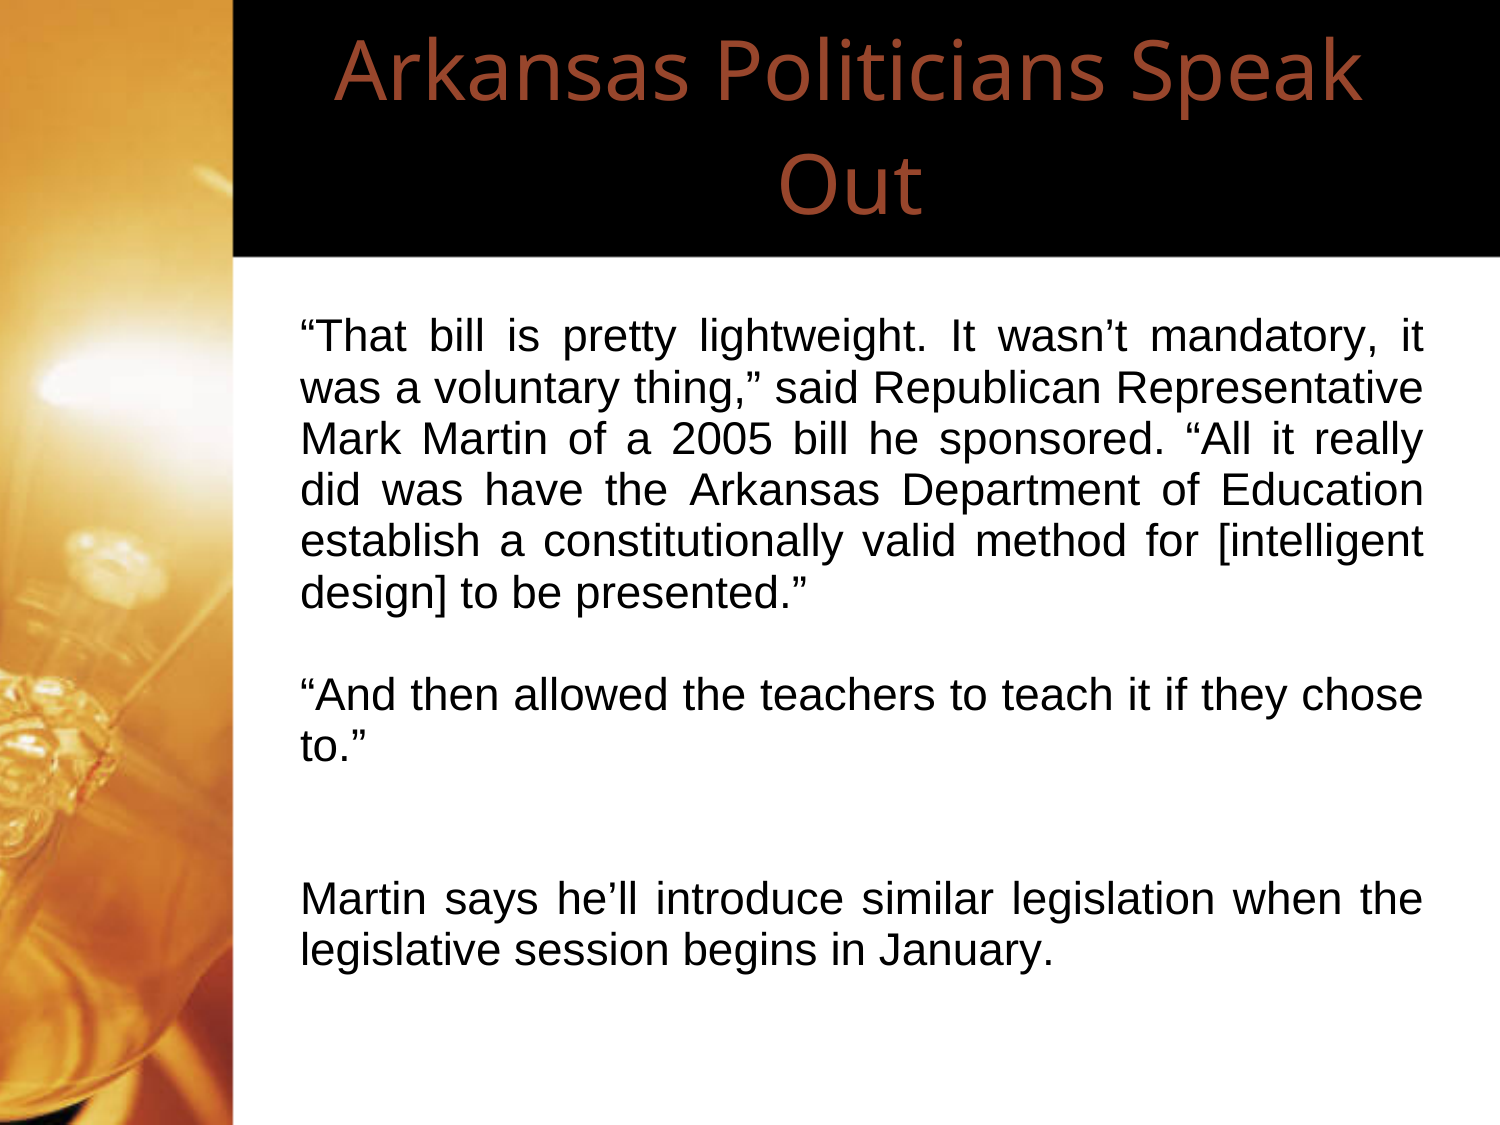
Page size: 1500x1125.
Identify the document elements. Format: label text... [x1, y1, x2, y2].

picture [0, 0, 1500, 1125]
subtitle “That bill is pretty lightweight. It wasn’t mandatory, it was a voluntary thing,” said Republican Representative Mark Martin of a 2005 bill he sponsored. “All it really did was have the Arkansas Department of Education establish a constitutionally valid method for [intelligent design] to be presented.” “And then allowed the teachers to teach it if they chose to.” [300, 311, 1426, 771]
title Arkansas Politicians Speak Out [287, 7, 1413, 243]
text_box Martin says he’ll introduce similar legislation when the legislative session begins in January. [300, 872, 1426, 976]
